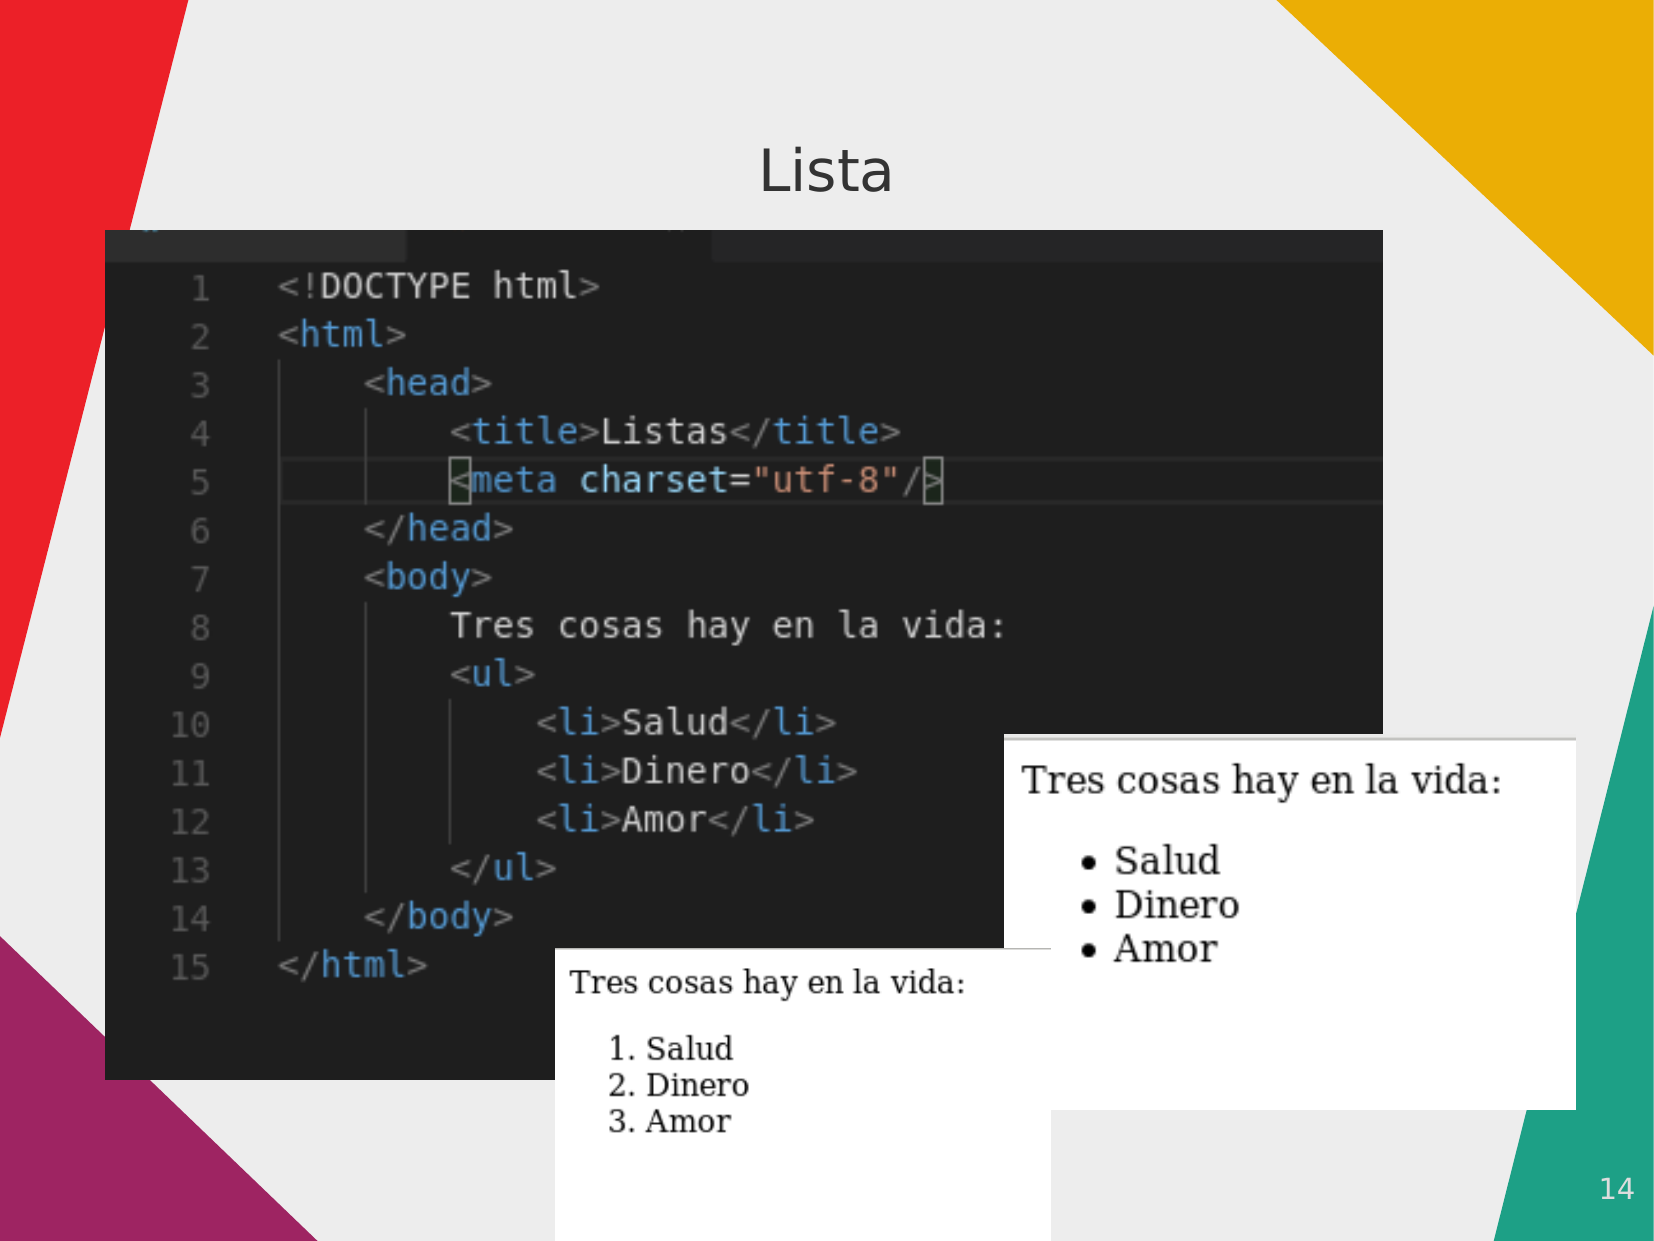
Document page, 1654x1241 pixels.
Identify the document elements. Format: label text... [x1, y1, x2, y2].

picture [105, 230, 1576, 1241]
title Lista [114, 73, 1539, 271]
